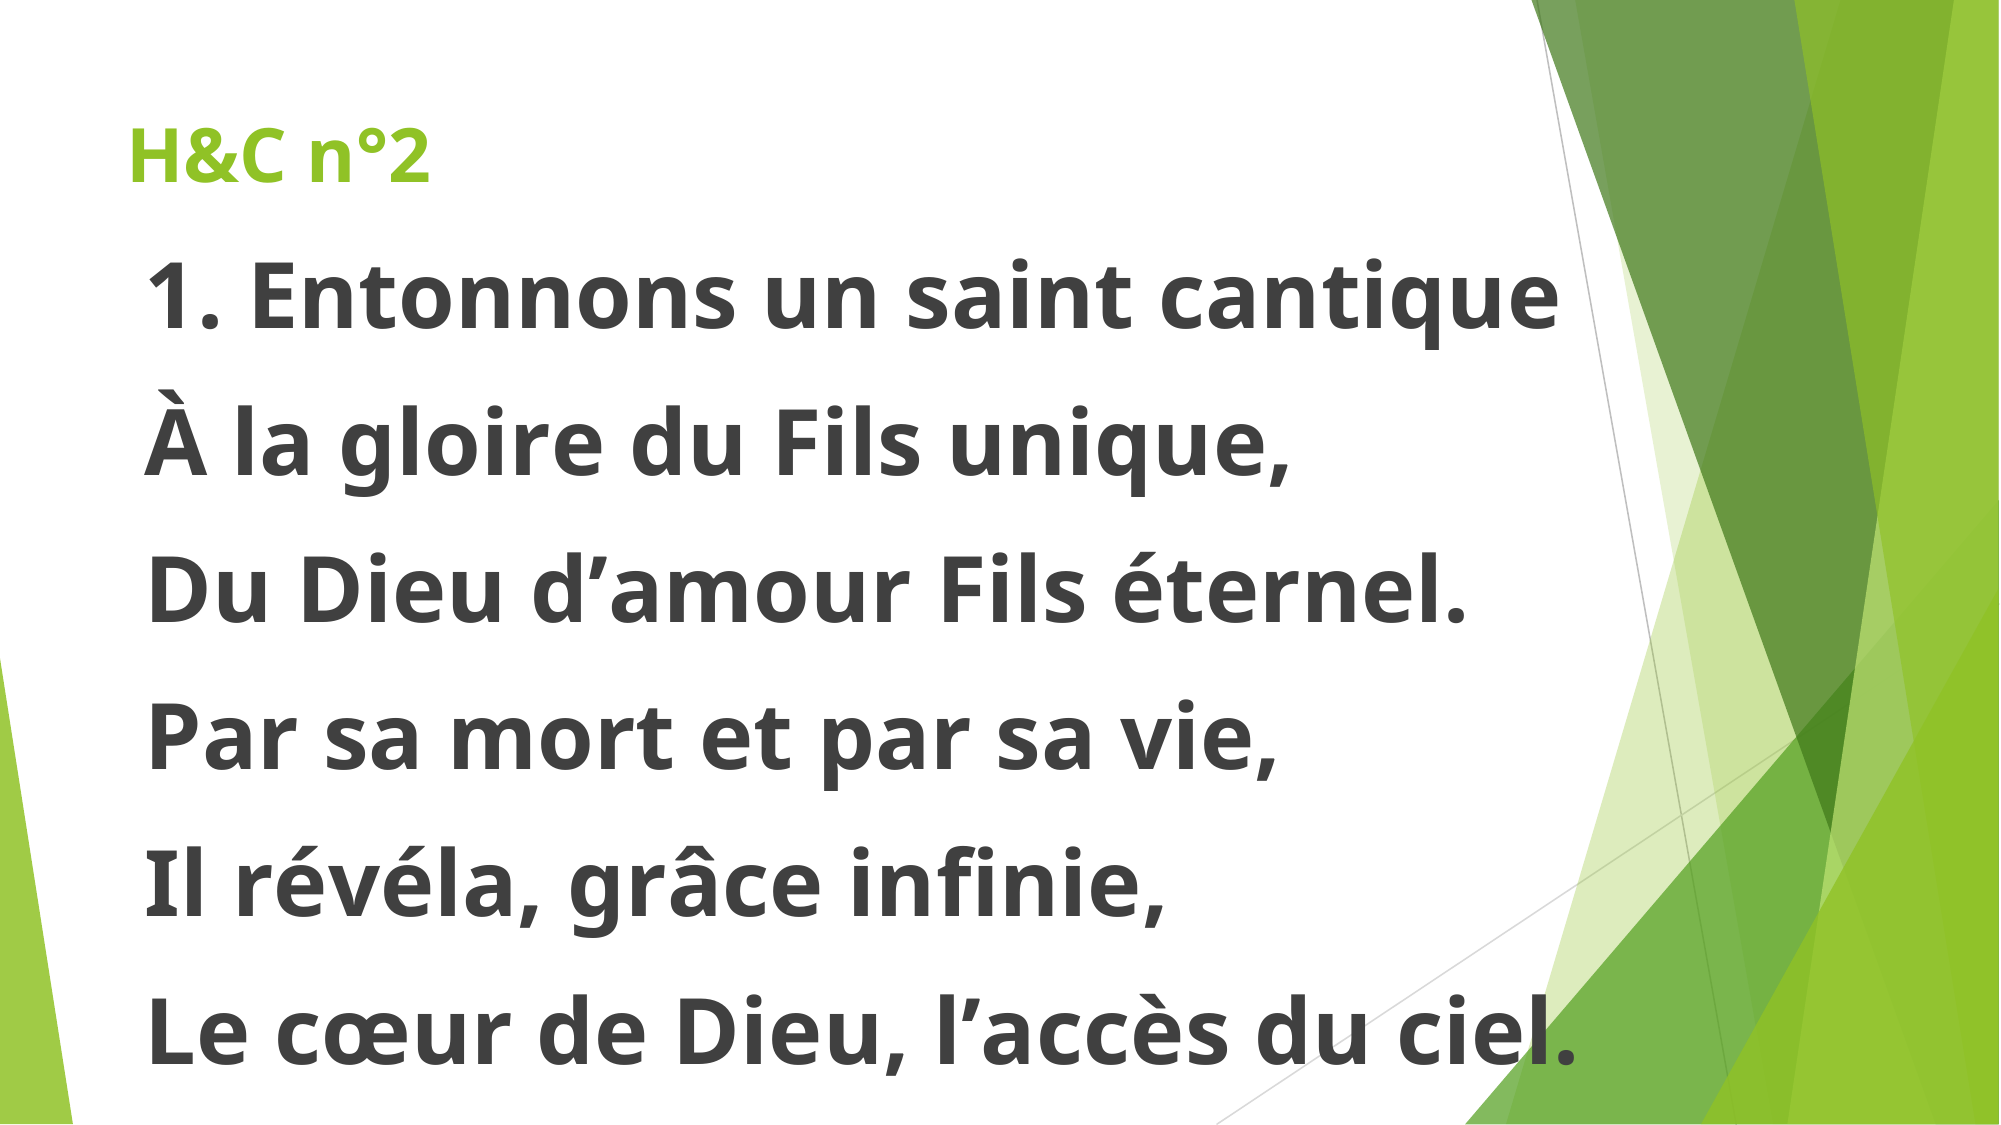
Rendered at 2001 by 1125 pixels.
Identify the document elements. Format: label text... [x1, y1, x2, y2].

text_box H&C n°2 [111, 99, 1522, 213]
text_box 1. Entonnons un saint cantique À la gloire du Fils unique, Du Dieu d’amour Fils éternel. Par sa mort et par sa vie, Il révéla, grâce infinie, Le cœur de Dieu, l’accès du ciel. [129, 212, 1961, 1074]
